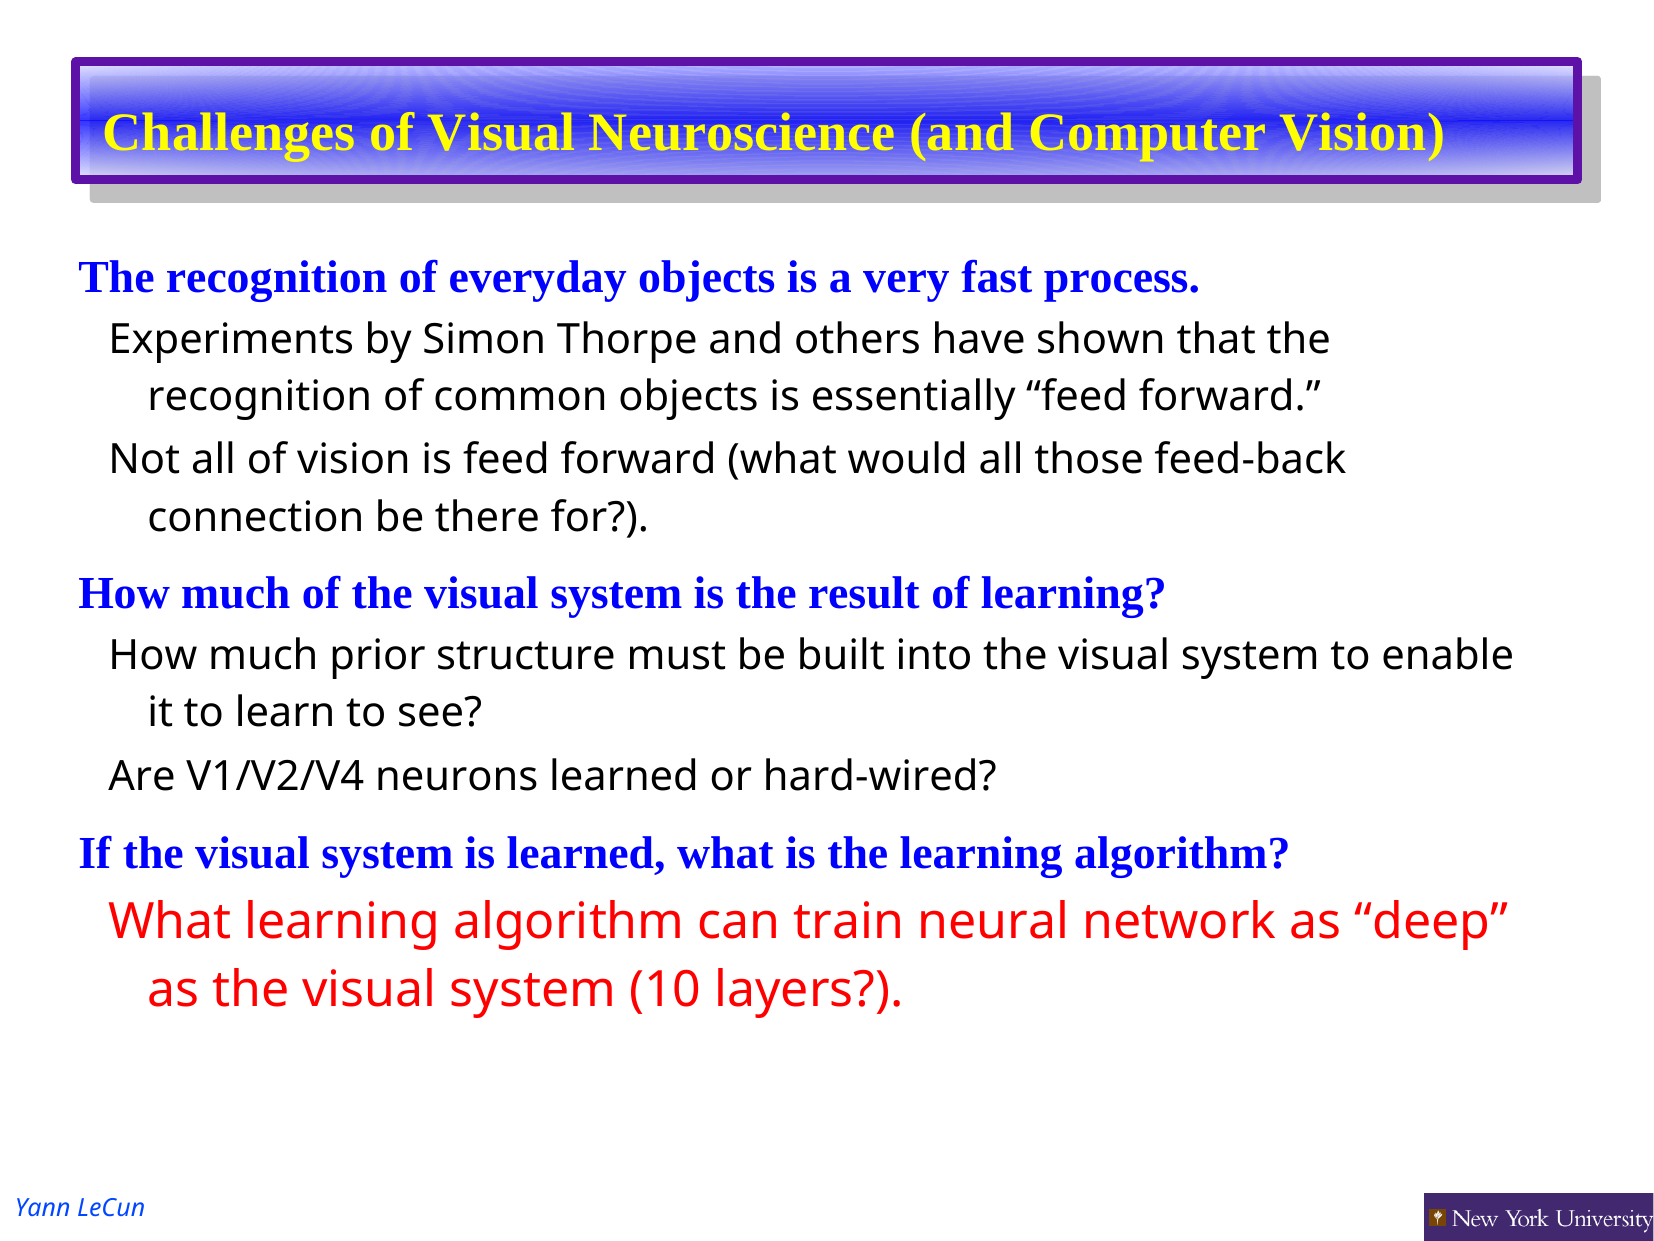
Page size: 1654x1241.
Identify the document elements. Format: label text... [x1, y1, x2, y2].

list The recognition of everyday objects is a very fast process. Experiments by Simon Thorpe and others have shown that the recognition of common objects is essentially “feed forward.” Not all of vision is feed forward (what would all those feed-back connection be there for?). How much of the visual system is the result of learning? How much prior structure must be built into the visual system to enable it to learn to see? Are V1/V2/V4 neurons learned or hard-wired? If the visual system is learned, what is the learning algorithm? What learning algorithm can train neural network as “deep” as the visual system (10 layers?). [78, 251, 1551, 1163]
picture [1424, 1193, 1654, 1241]
title Challenges of Visual Neuroscience (and Computer Vision) [75, 61, 1578, 180]
